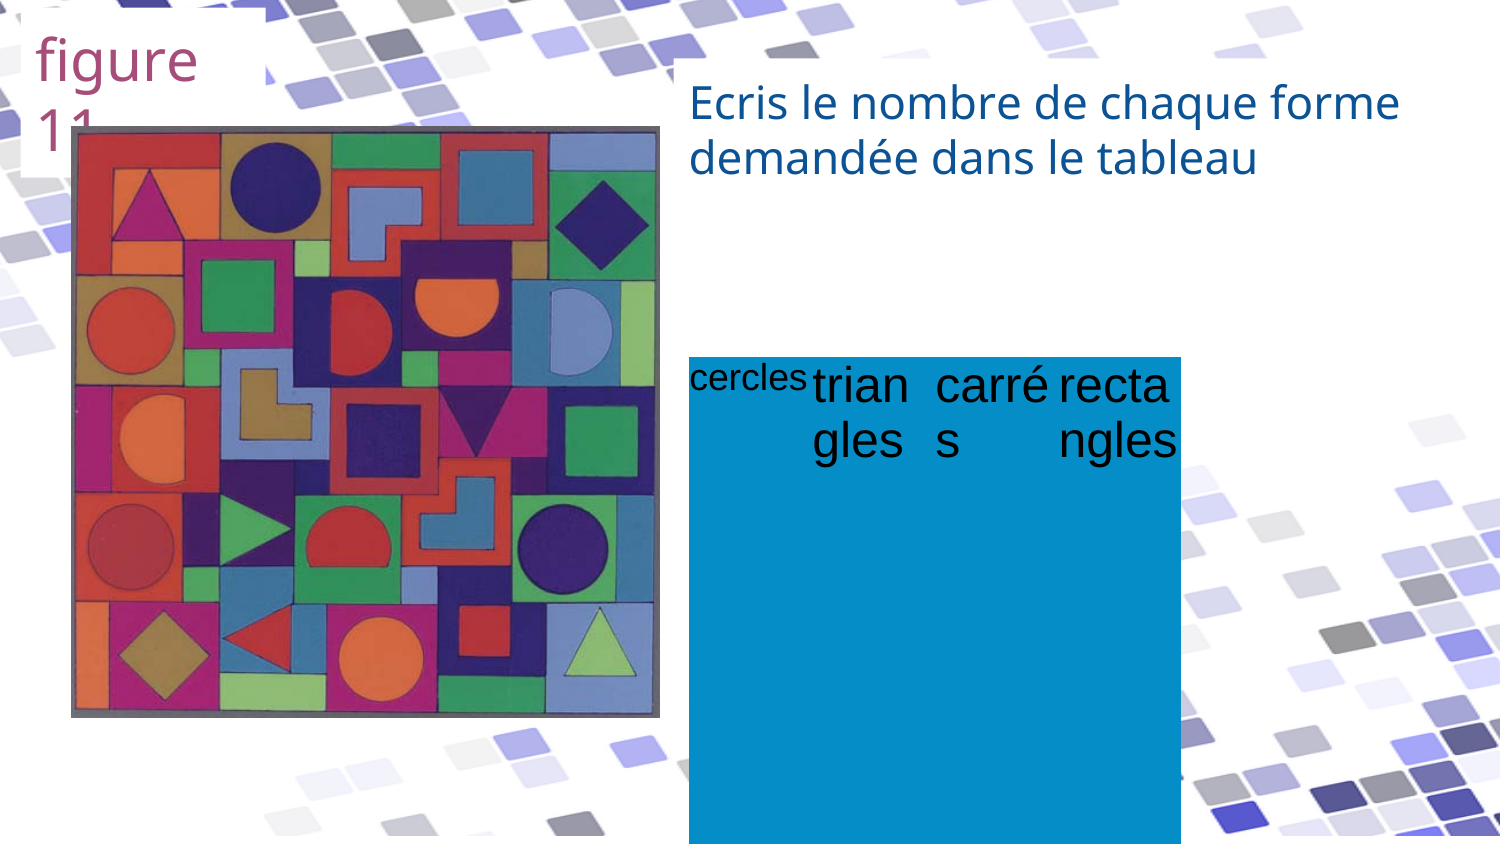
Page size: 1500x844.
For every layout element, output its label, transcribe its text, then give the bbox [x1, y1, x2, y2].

table_header triangles [812, 357, 935, 680]
table_cell [812, 680, 935, 844]
picture [0, 0, 1500, 836]
text_box Ecris le nombre de chaque forme demandée dans le tableau [673, 58, 1450, 256]
table_cell [1059, 680, 1181, 844]
text_box [884, 347, 1239, 416]
text_box Pour insérer une image, clique droit copier/ coller [300, 120, 546, 126]
table_header cercles [689, 357, 812, 680]
table_header rectangles [1059, 357, 1181, 680]
table_cell [935, 680, 1059, 844]
table_cell [689, 680, 812, 844]
table_header carrés [935, 357, 1059, 680]
text_box figure 11 [20, 7, 266, 109]
